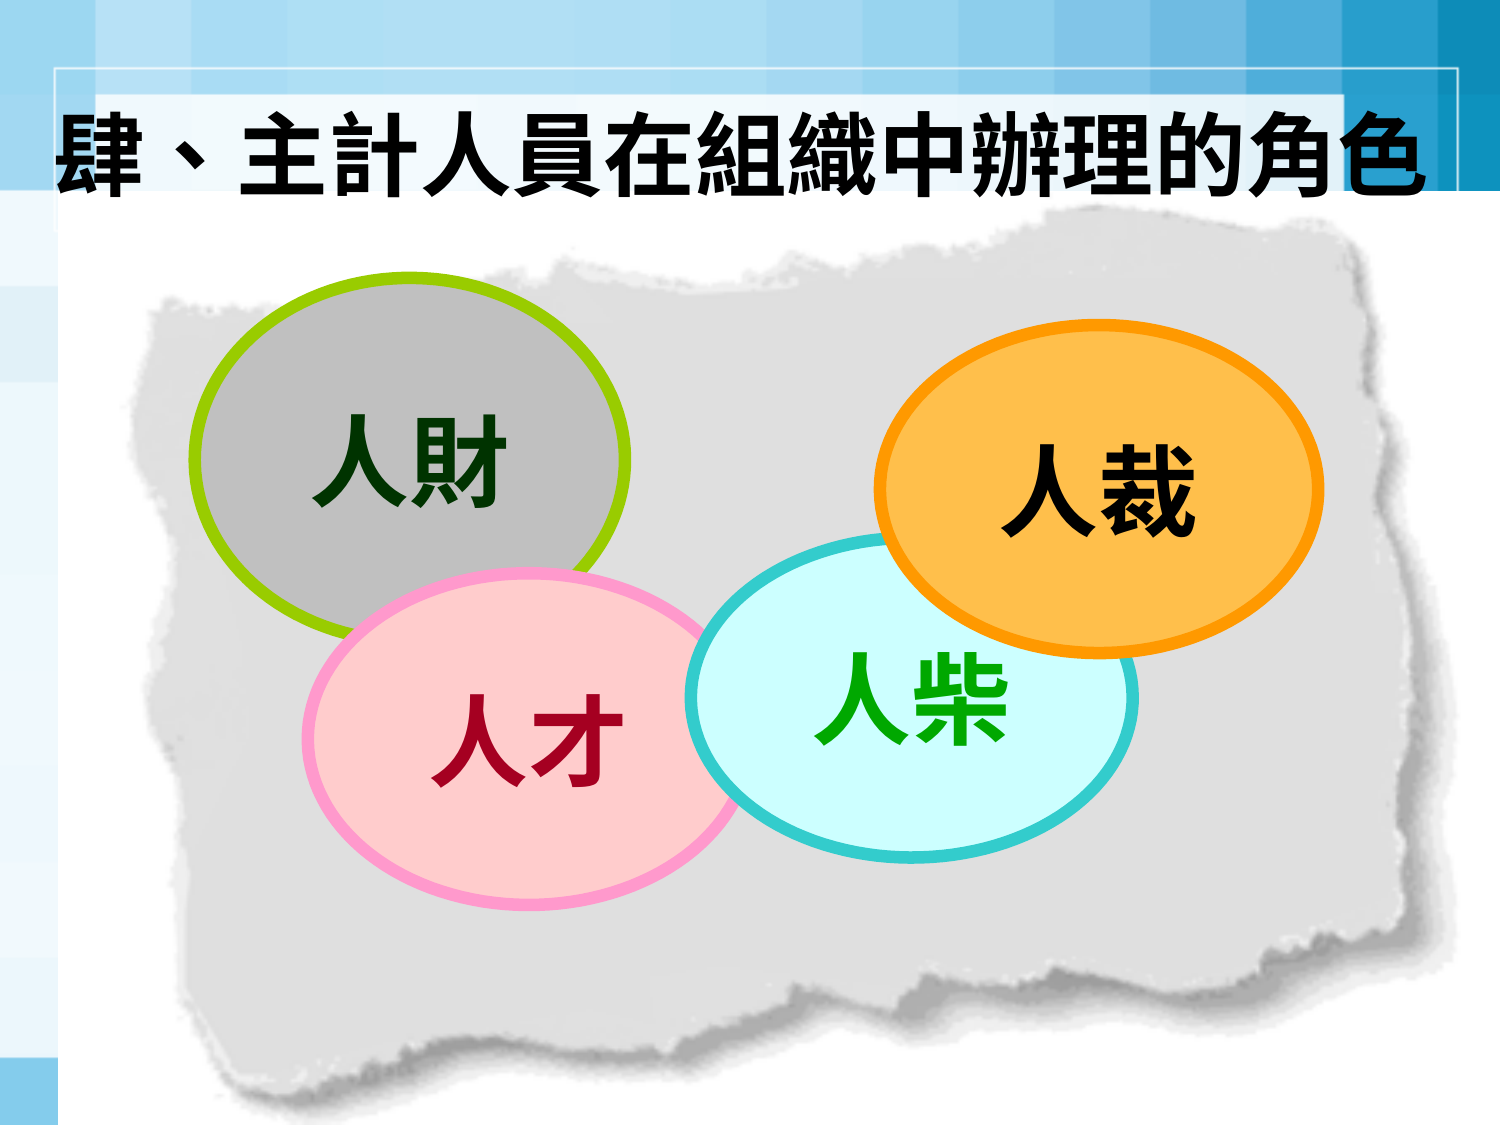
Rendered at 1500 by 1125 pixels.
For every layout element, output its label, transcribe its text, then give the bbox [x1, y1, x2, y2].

picture [58, 192, 1500, 1125]
text_box 人柴 [690, 538, 1133, 858]
text_box 人才 [307, 573, 737, 905]
text_box 肆、主計人員在組織中辦理的角色 [38, 90, 1461, 215]
text_box 人財 [194, 277, 625, 636]
text_box 人裁 [879, 325, 1319, 654]
